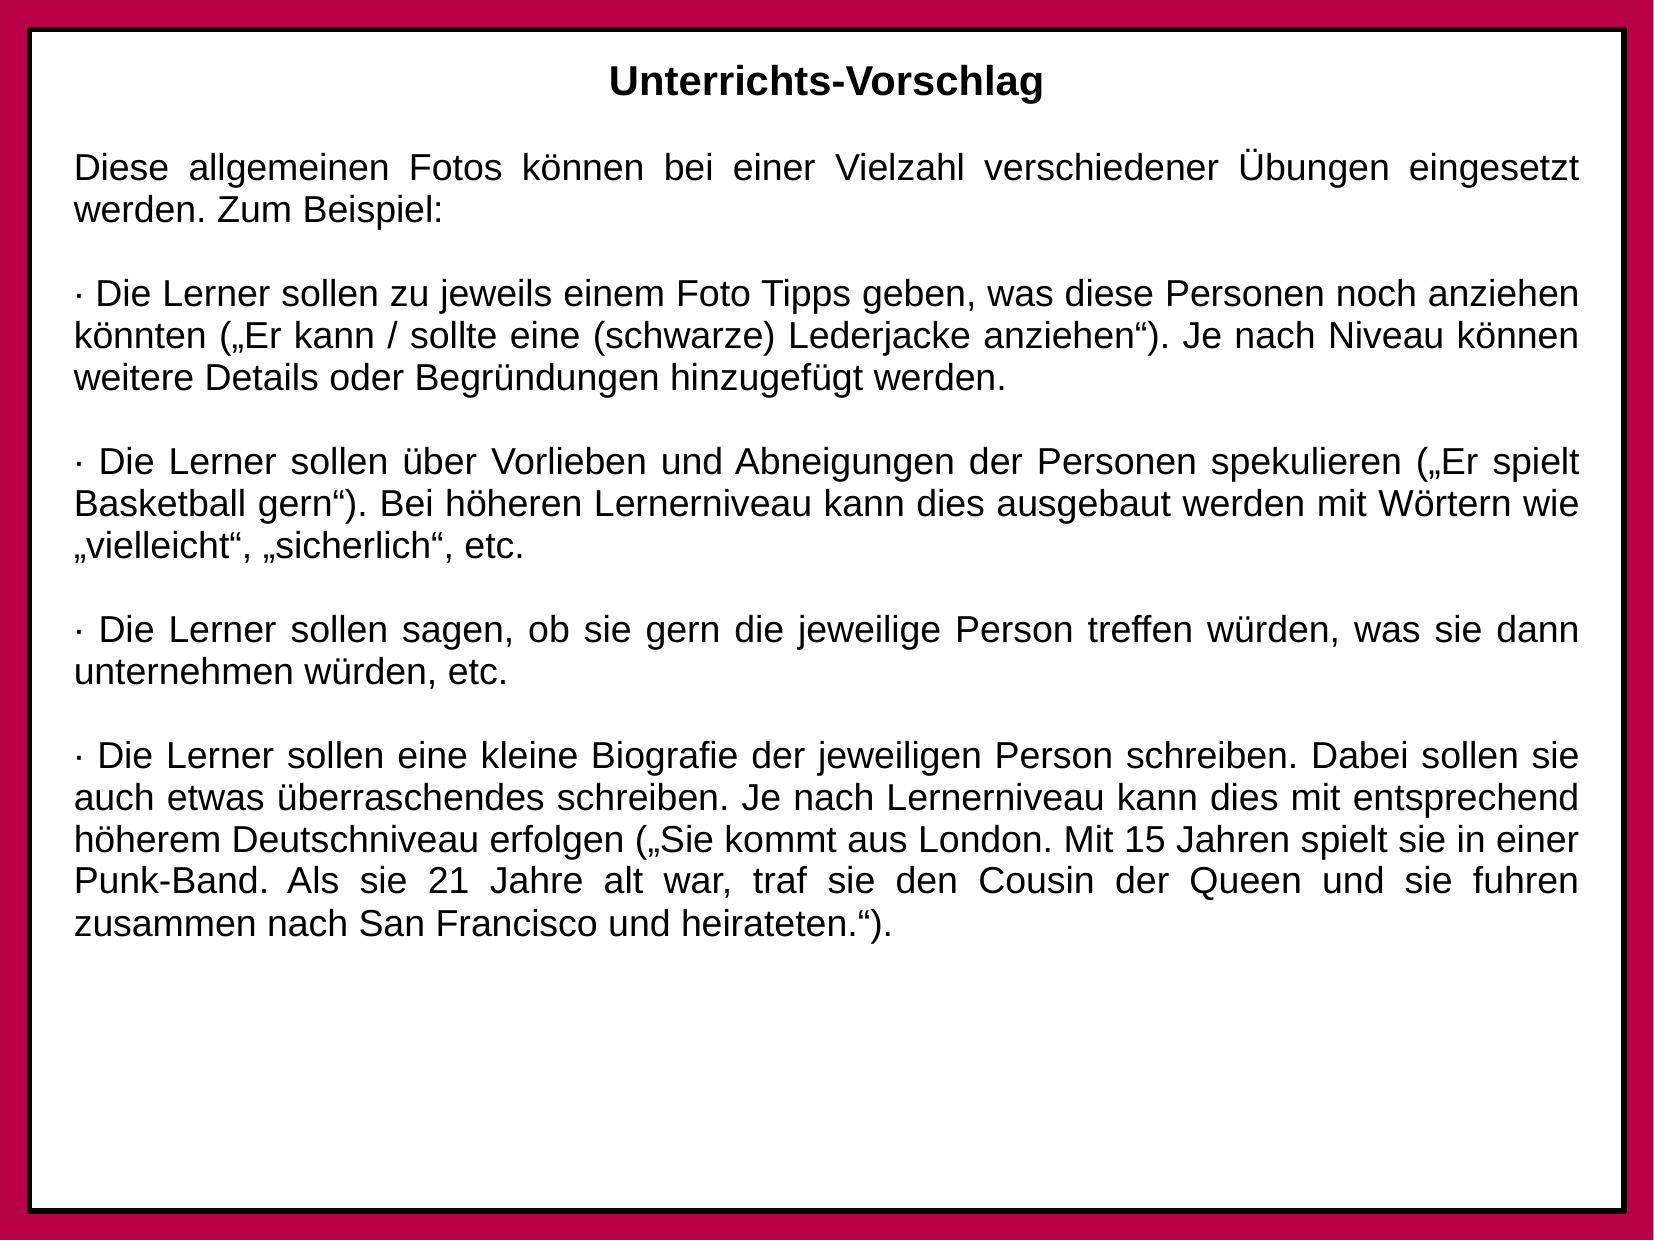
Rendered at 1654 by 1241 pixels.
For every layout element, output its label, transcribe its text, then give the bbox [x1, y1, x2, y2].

text_box [29, 29, 1625, 1211]
text_box Unterrichts-Vorschlag Diese allgemeinen Fotos können bei einer Vielzahl verschiedener Übungen eingesetzt werden. Zum Beispiel: ∙ Die Lerner sollen zu jeweils einem Foto Tipps geben, was diese Personen noch anziehen könnten („Er kann / sollte eine (schwarze) Lederjacke anziehen“). Je nach Niveau können weitere Details oder Begründungen hinzugefügt werden. ∙ Die Lerner sollen über Vorlieben und Abneigungen der Personen spekulieren („Er spielt Basketball gern“). Bei höheren Lernerniveau kann dies ausgebaut werden mit Wörtern wie „vielleicht“, „sicherlich“, etc. ∙ Die Lerner sollen sagen, ob sie gern die jeweilige Person treffen würden, was sie dann unternehmen würden, etc. ∙ Die Lerner sollen eine kleine Biografie der jeweiligen Person schreiben. Dabei sollen sie auch etwas überraschendes schreiben. Je nach Lernerniveau kann dies mit entsprechend höherem Deutschniveau erfolgen („Sie kommt aus London. Mit 15 Jahren spielt sie in einer Punk-Band. Als sie 21 Jahre alt war, traf sie den Cousin der Queen und sie fuhren zusammen nach San Francisco und heirateten.“). [59, 50, 1595, 995]
